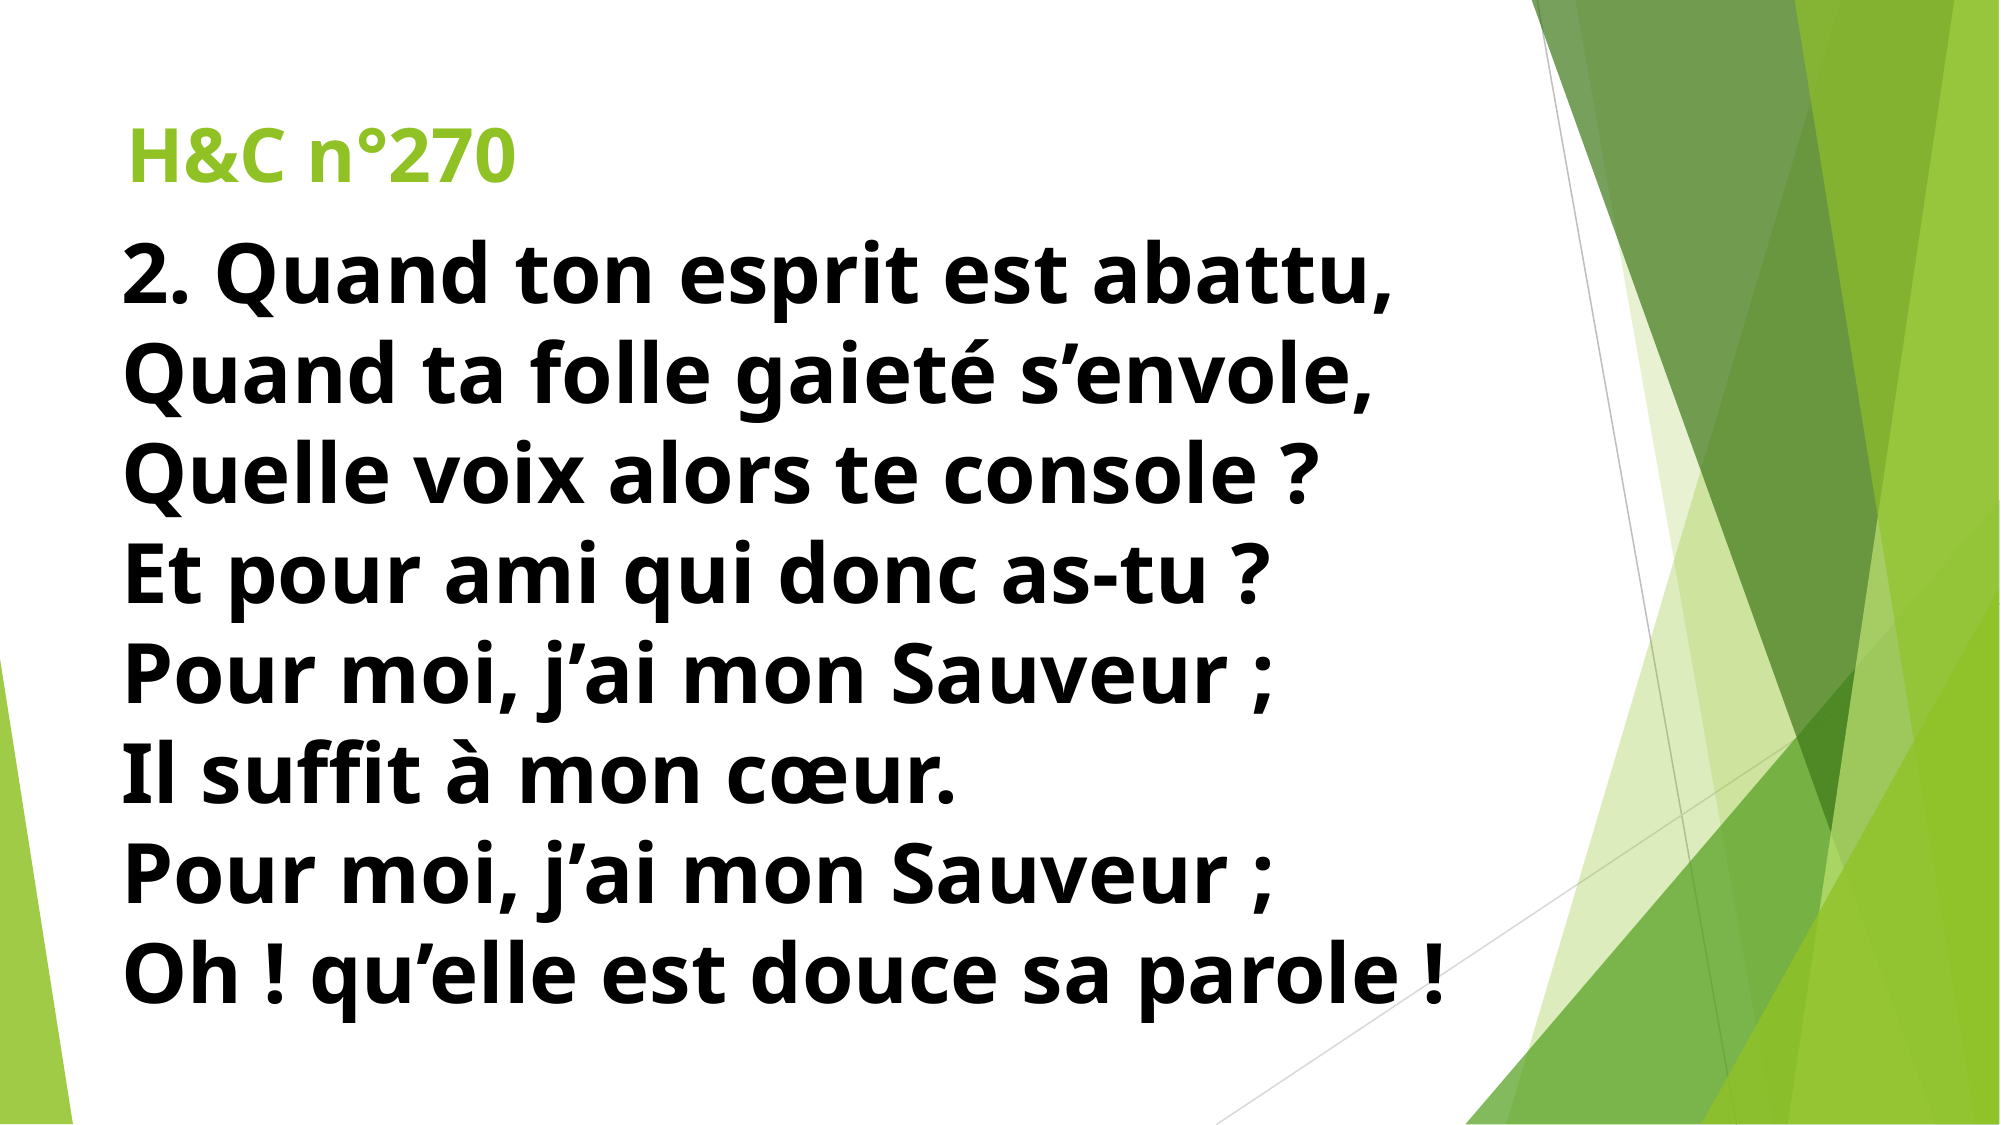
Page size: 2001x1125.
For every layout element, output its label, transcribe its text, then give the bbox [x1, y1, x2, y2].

text_box 2. Quand ton esprit est abattu, Quand ta folle gaieté s’envole, Quelle voix alors te console ? Et pour ami qui donc as-tu ? Pour moi, j’ai mon Sauveur ; Il suffit à mon cœur. Pour moi, j’ai mon Sauveur ; Oh ! qu’elle est douce sa parole ! [106, 213, 1973, 1037]
text_box H&C n°270 [111, 99, 1522, 213]
